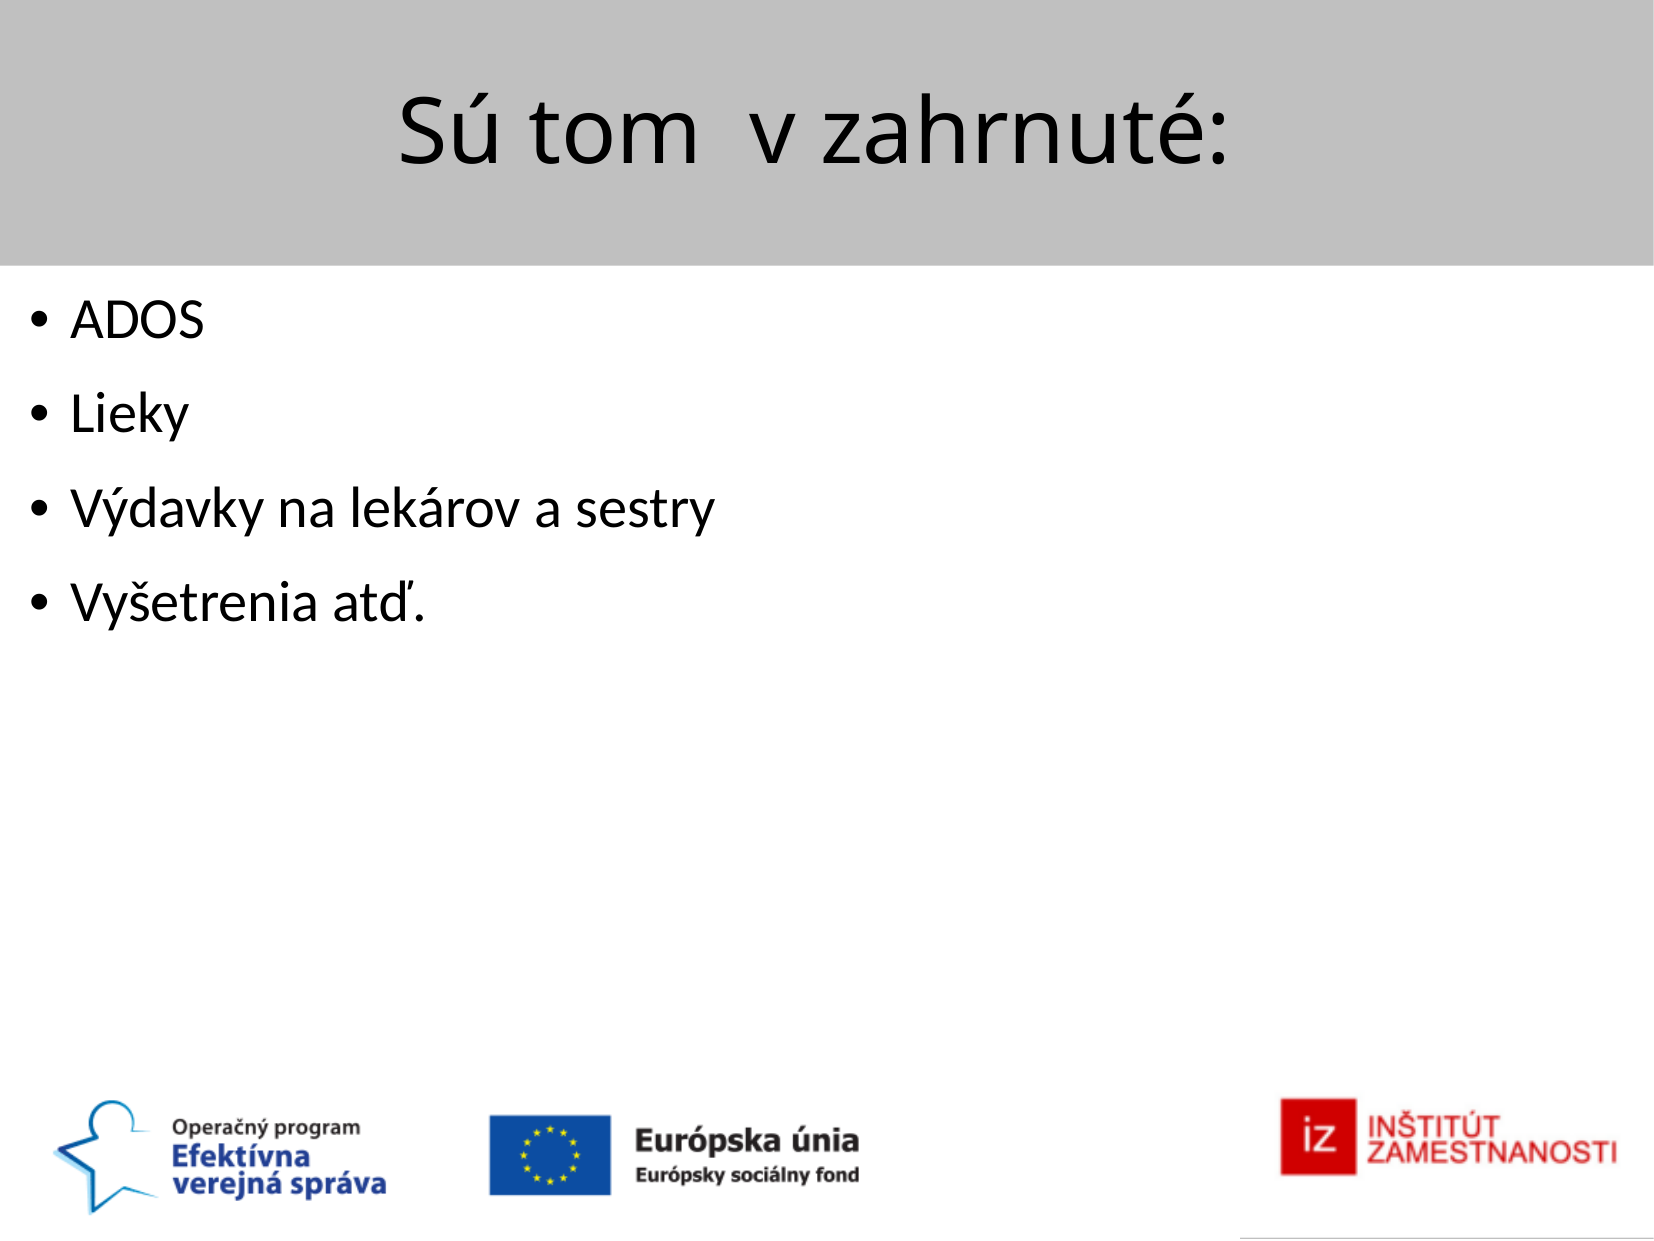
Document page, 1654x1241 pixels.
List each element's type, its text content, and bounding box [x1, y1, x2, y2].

title Sú tom v zahrnuté: [88, 29, 1565, 237]
picture [29, 1077, 886, 1241]
list • ADOS • Lieky • Výdavky na lekárov a sestry • Vyšetrenia atď. [29, 295, 1533, 1077]
picture [1240, 1033, 1654, 1241]
